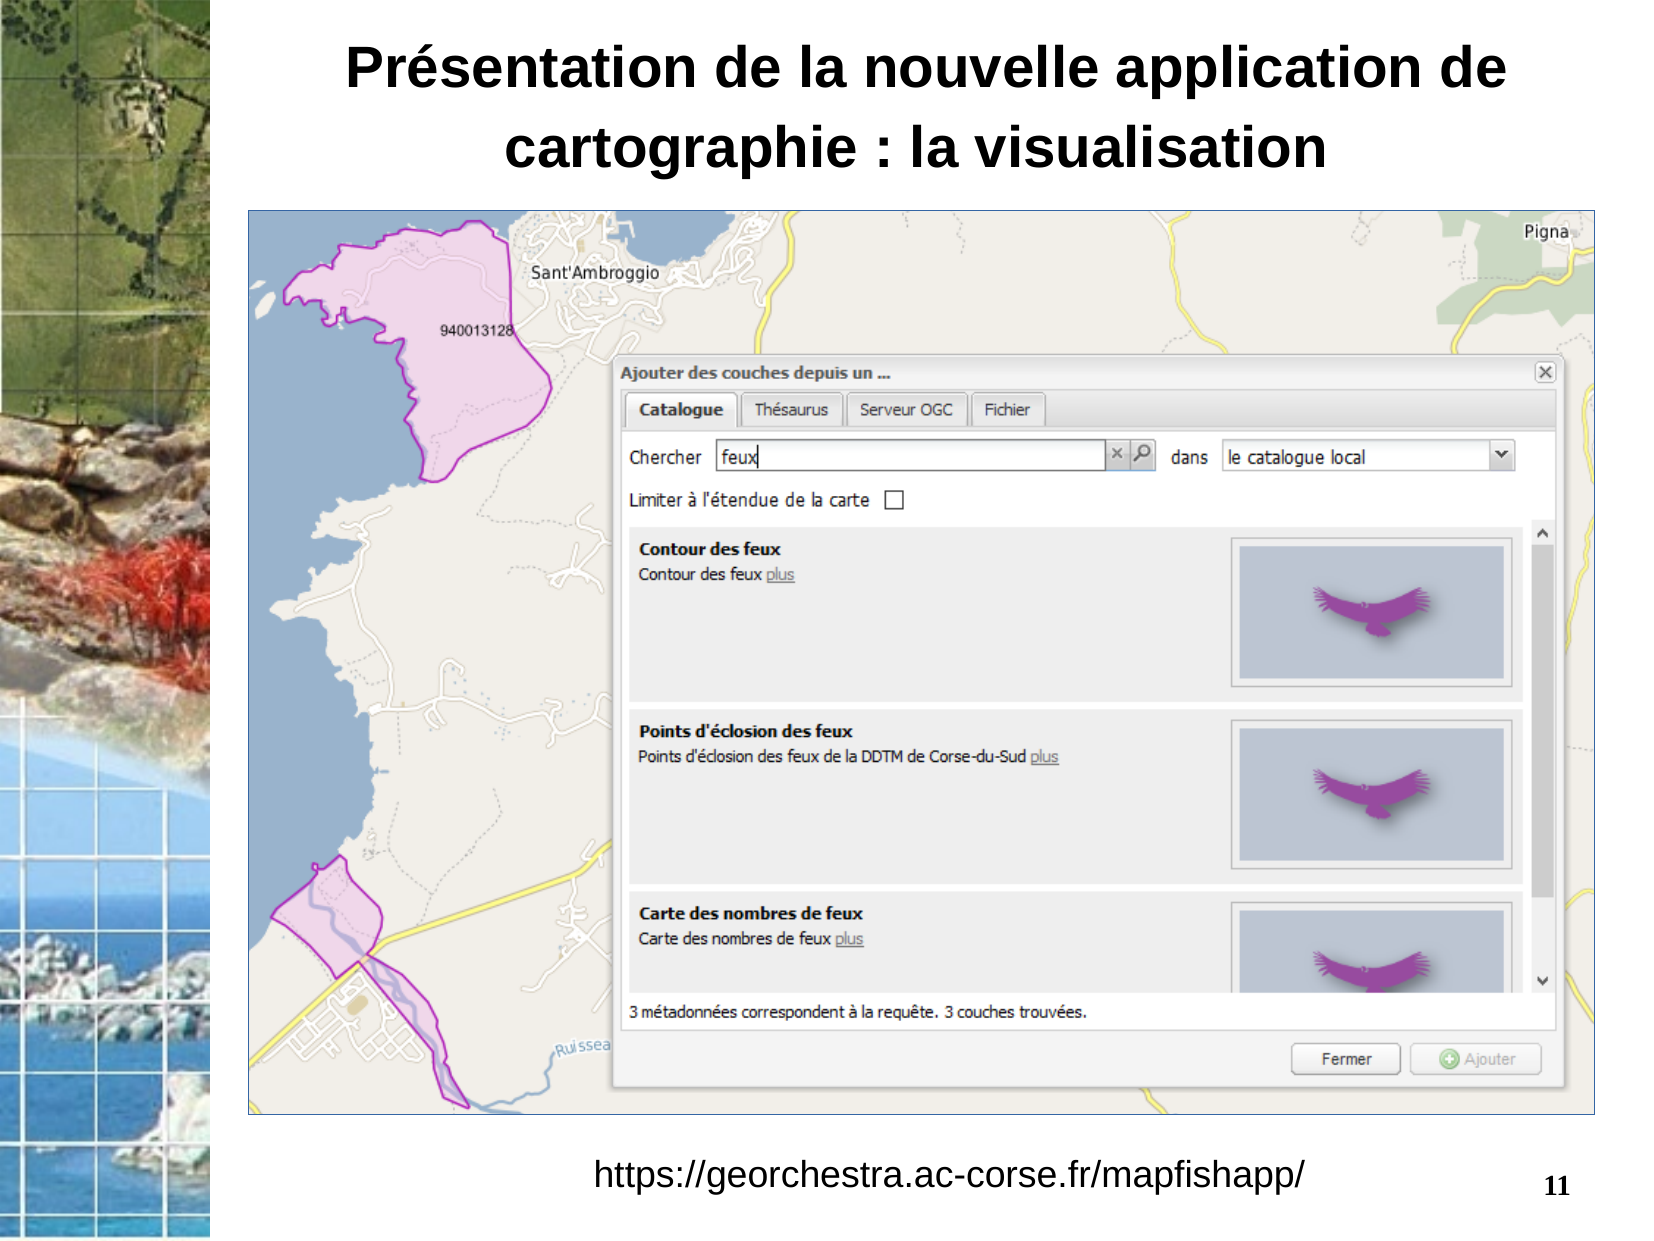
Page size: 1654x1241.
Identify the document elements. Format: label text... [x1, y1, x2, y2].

picture [248, 210, 1595, 1115]
picture [0, 0, 210, 1241]
title Présentation de la nouvelle application de cartographie : la visualisation [248, 5, 1571, 210]
text_box https://georchestra.ac-corse.fr/mapfishapp/ [578, 1145, 1321, 1203]
